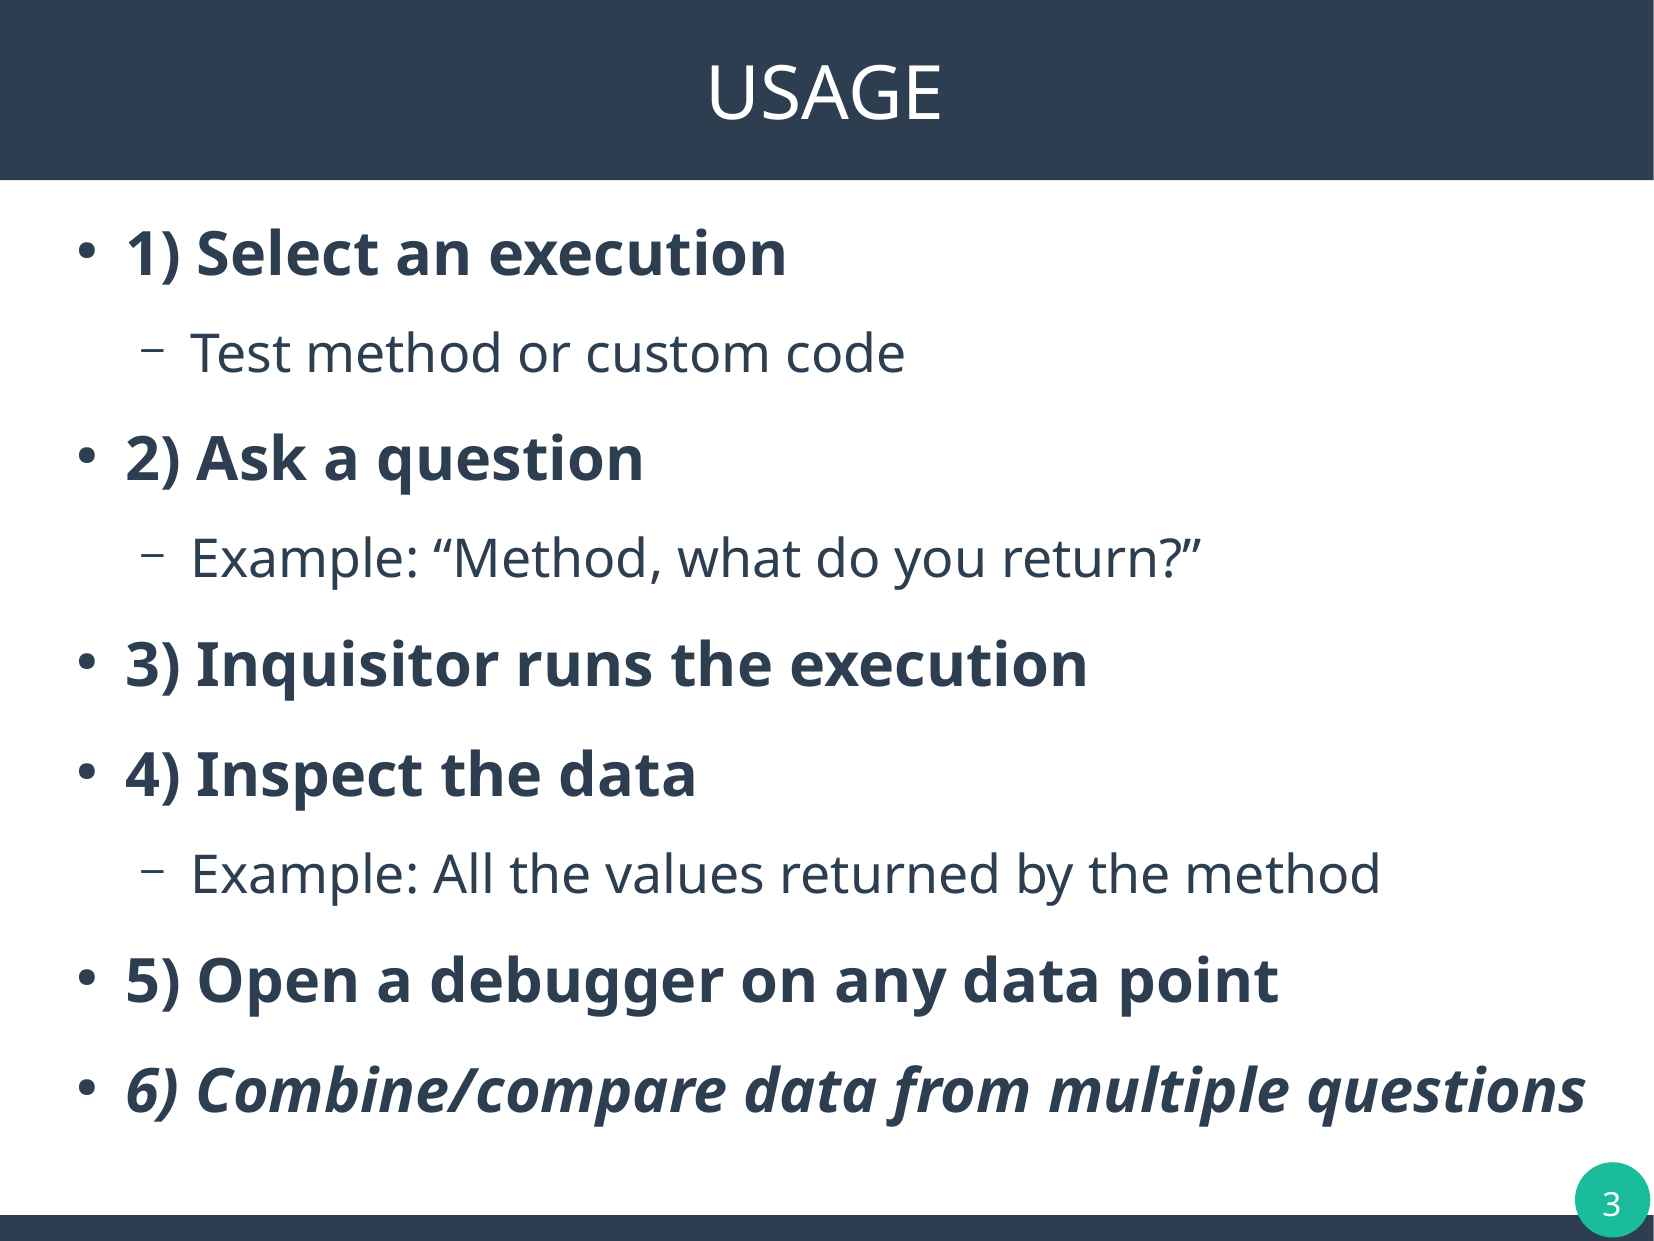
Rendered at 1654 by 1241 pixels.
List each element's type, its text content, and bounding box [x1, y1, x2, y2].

list 1) Select an execution Test method or custom code 2) Ask a question Example: “Method, what do you return?” 3) Inquisitor runs the execution 4) Inspect the data Example: All the values returned by the method 5) Open a debugger on any data point 6) Combine/compare data from multiple questions [60, 210, 1591, 1156]
title Usage [45, 30, 1606, 151]
